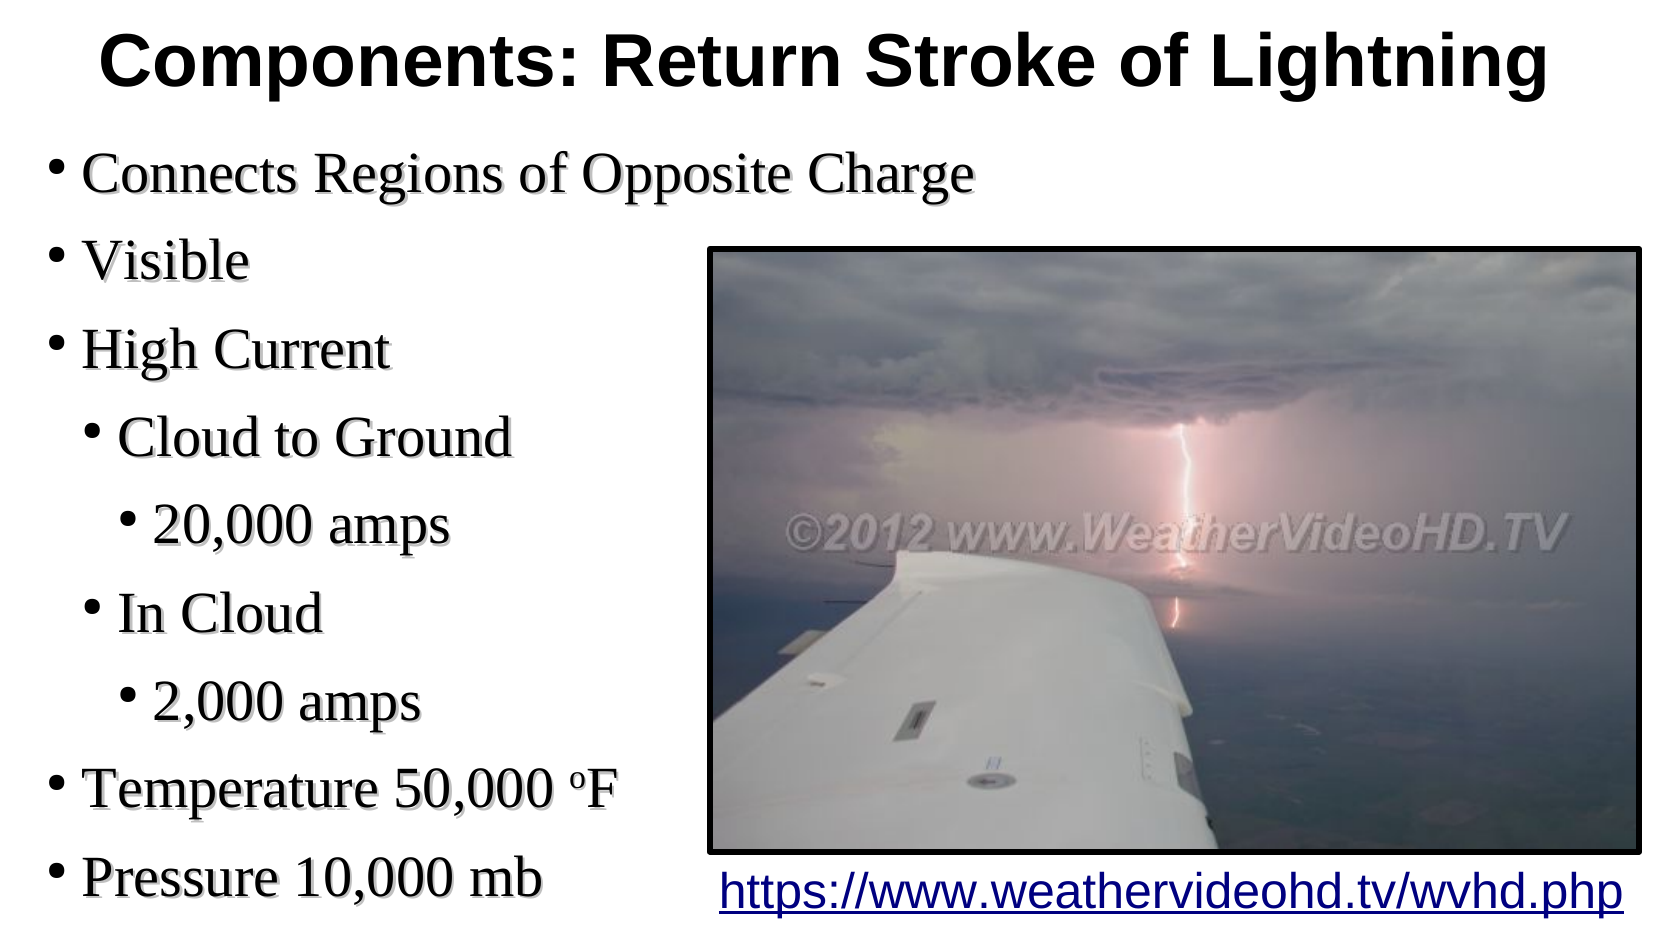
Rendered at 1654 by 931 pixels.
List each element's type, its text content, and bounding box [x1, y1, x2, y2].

text_box Connects Regions of Opposite Charge Visible High Current Cloud to Ground 20,000 amps In Cloud 2,000 amps Temperature 50,000 oF Pressure 10,000 mb [0, 126, 1025, 916]
picture [712, 251, 1637, 849]
text_box https://www.weathervideohd.tv/wvhd.php [687, 856, 1654, 931]
title Components: Return Stroke of Lightning [0, 5, 1654, 107]
